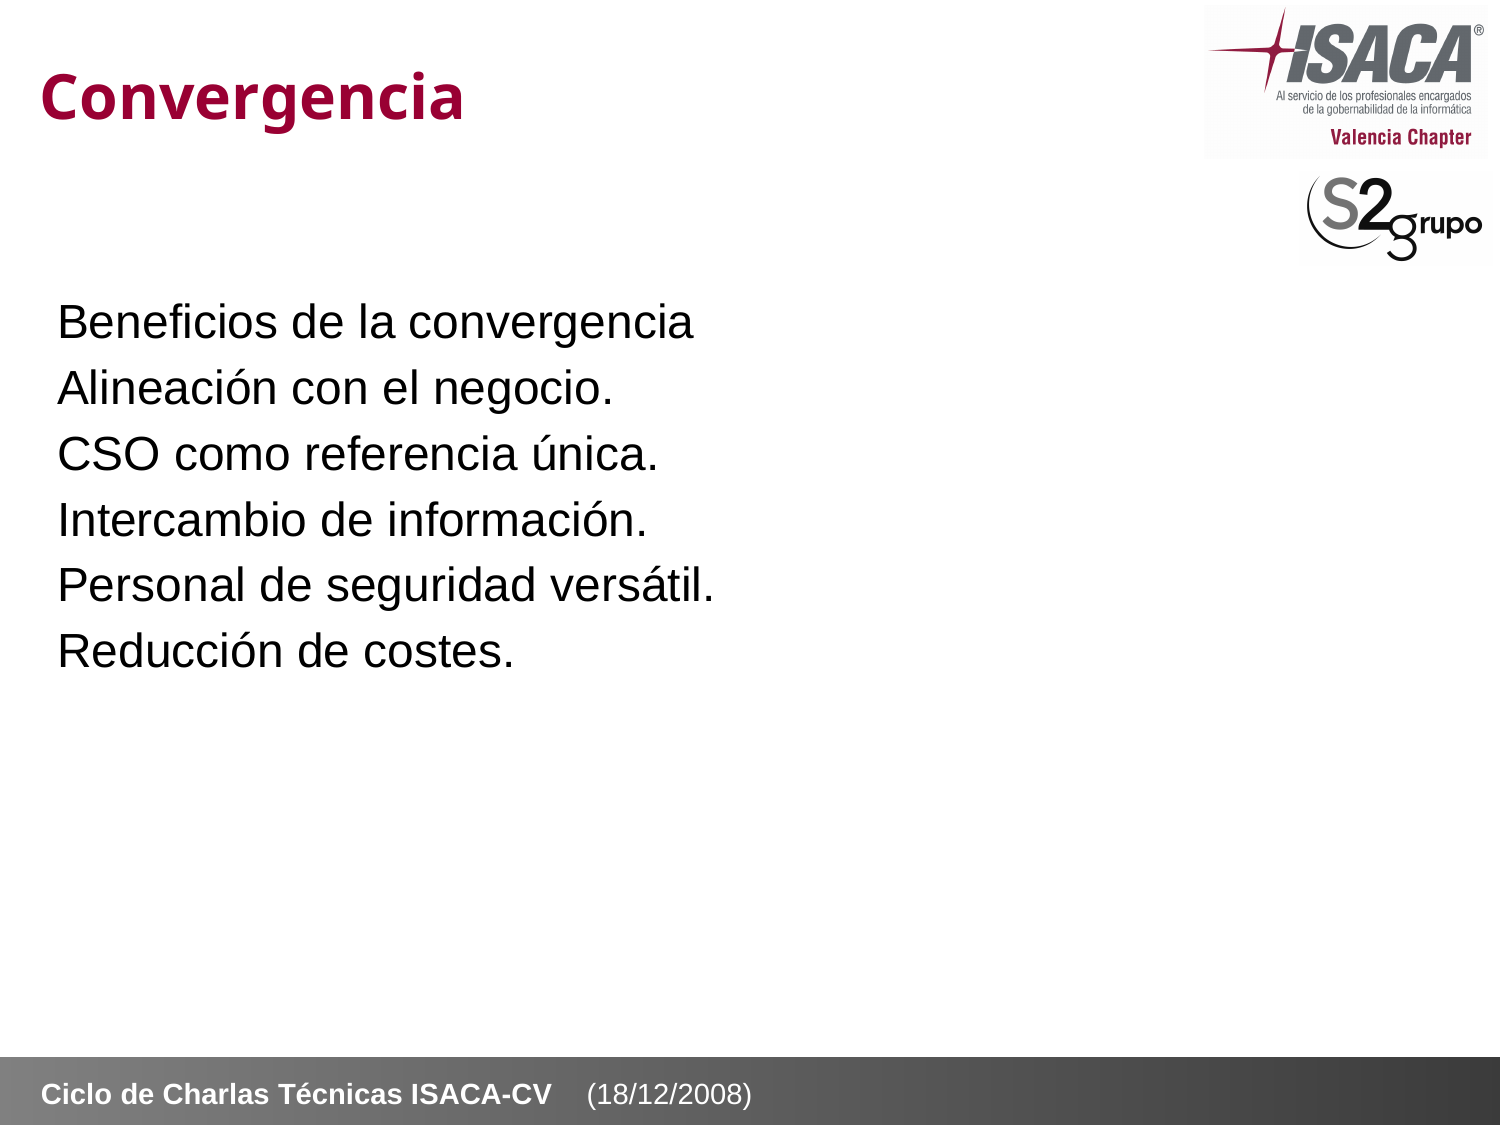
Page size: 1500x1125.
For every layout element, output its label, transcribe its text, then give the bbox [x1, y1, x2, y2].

title Convergencia [39, 45, 1199, 233]
picture [1299, 171, 1493, 266]
list Beneficios de la convergencia Alineación con el negocio. CSO como referencia única. Intercambio de información. Personal de seguridad versátil. Reducción de costes. [42, 287, 1472, 1026]
picture [1204, 5, 1488, 159]
